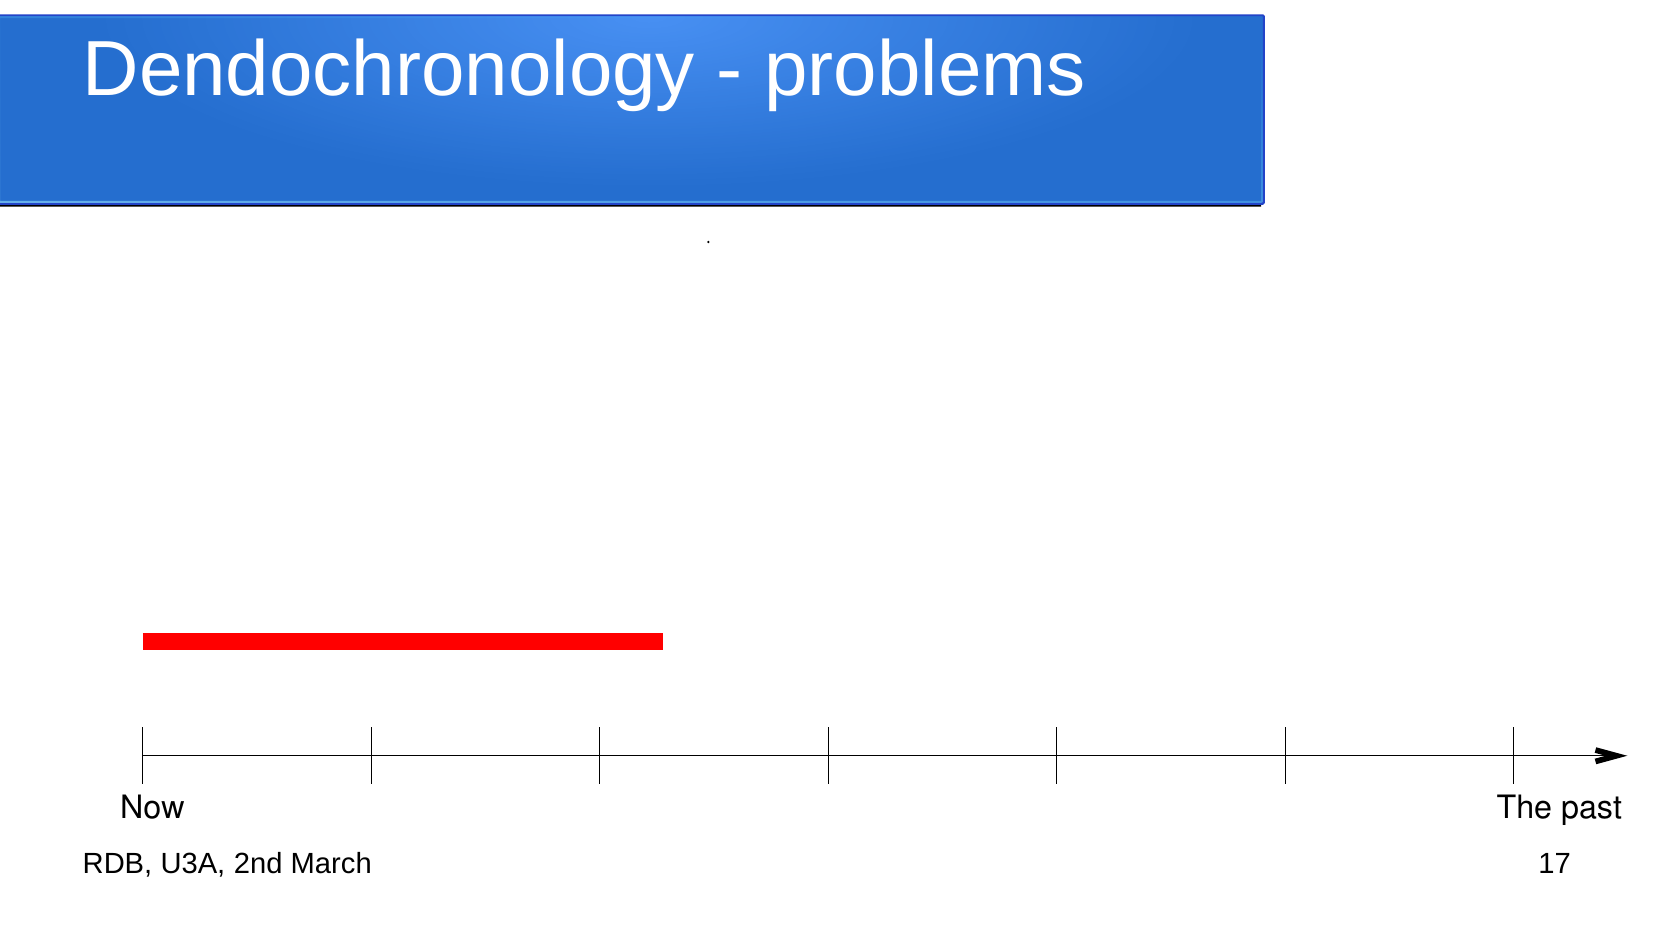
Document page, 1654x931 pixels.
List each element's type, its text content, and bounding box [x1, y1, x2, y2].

title Dendochronology - problems [82, 24, 1235, 200]
picture [118, 238, 1632, 827]
